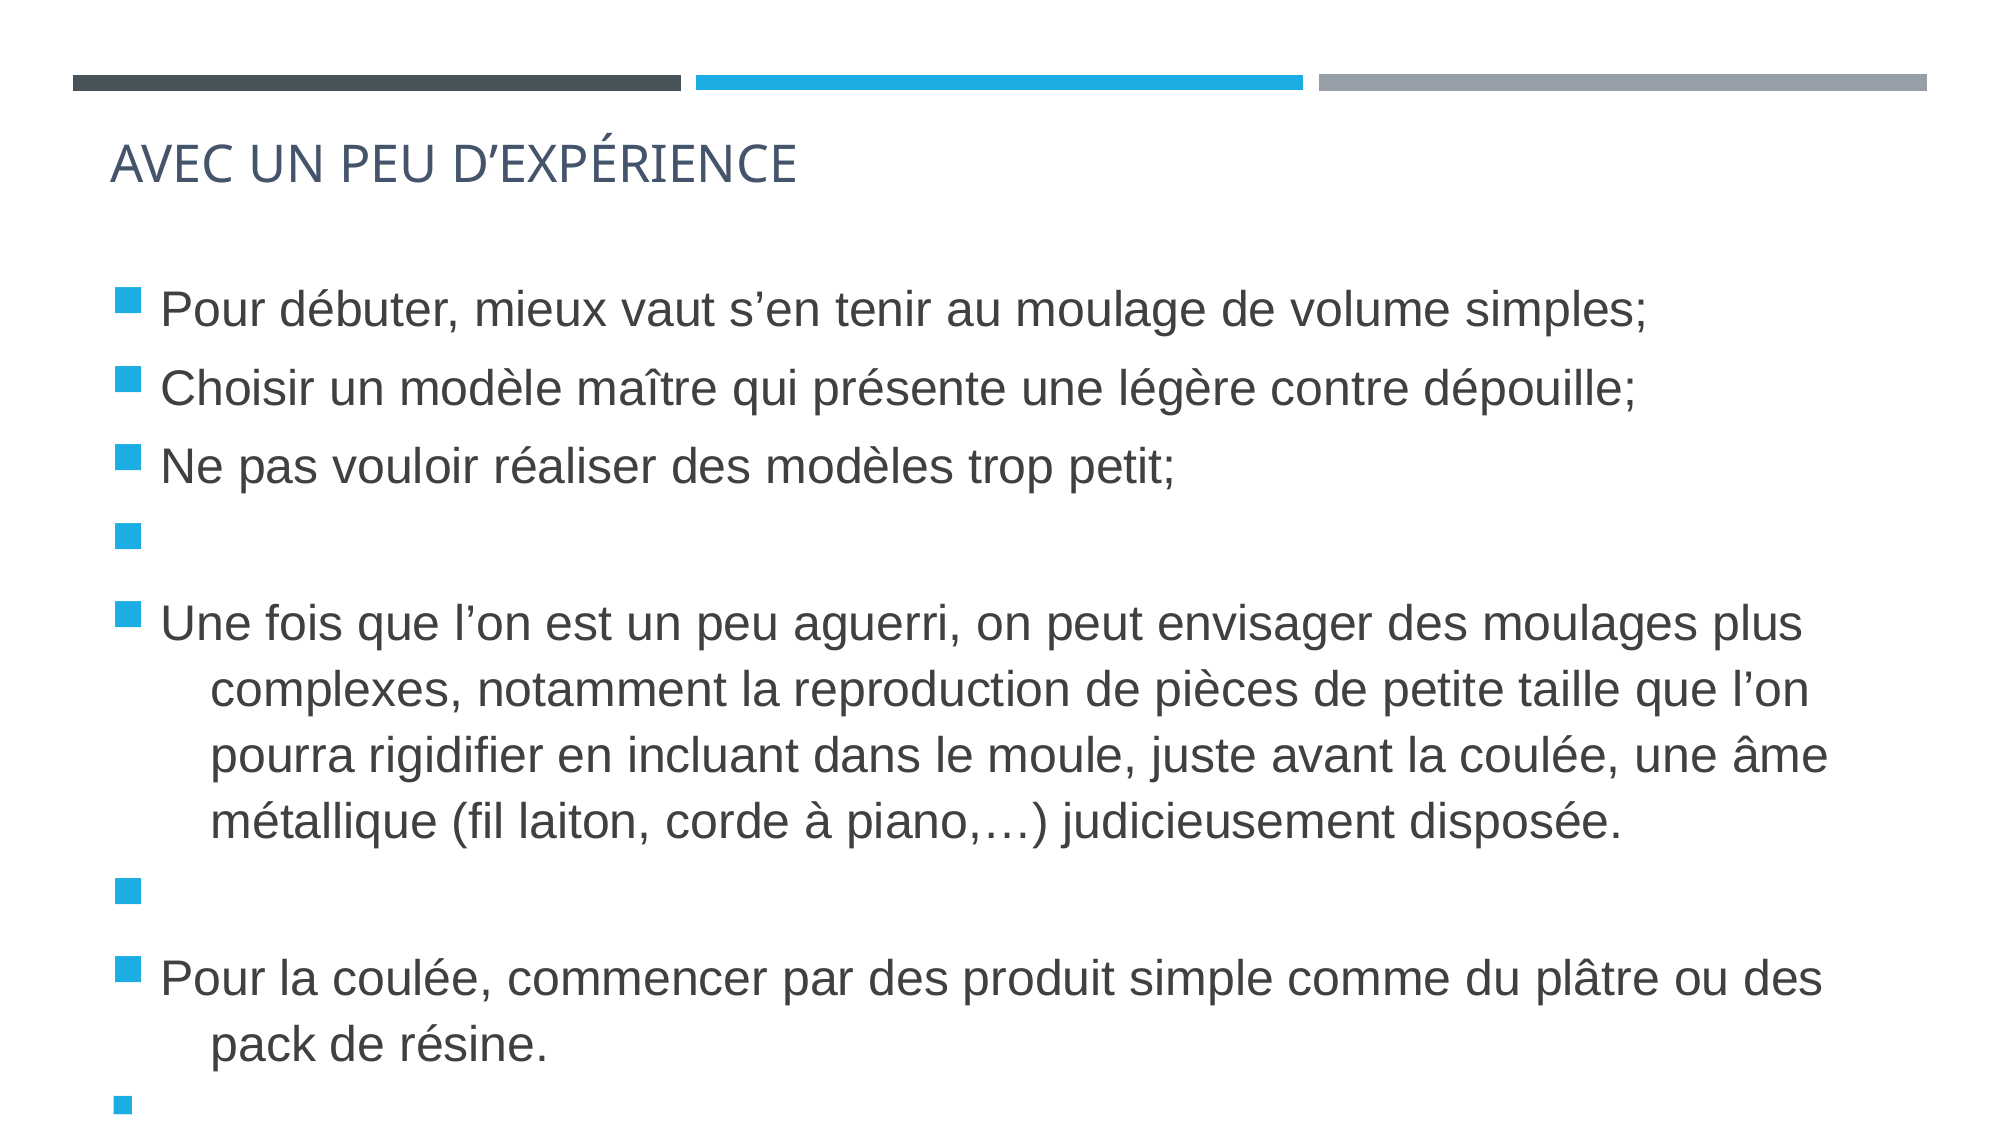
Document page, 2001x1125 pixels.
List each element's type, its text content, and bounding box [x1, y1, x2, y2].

list Pour débuter, mieux vaut s’en tenir au moulage de volume simples; Choisir un modèle maître qui présente une légère contre dépouille; Ne pas vouloir réaliser des modèles trop petit; Une fois que l’on est un peu aguerri, on peut envisager des moulages plus complexes, notamment la reproduction de pièces de petite taille que l’on pourra rigidifier en incluant dans le moule, juste avant la coulée, une âme métallique (fil laiton, corde à piano,…) judicieusement disposée. Pour la coulée, commencer par des produit simple comme du plâtre ou des pack de résine. [95, 213, 1905, 1125]
title Avec un peu d’expérience [95, 115, 1905, 200]
